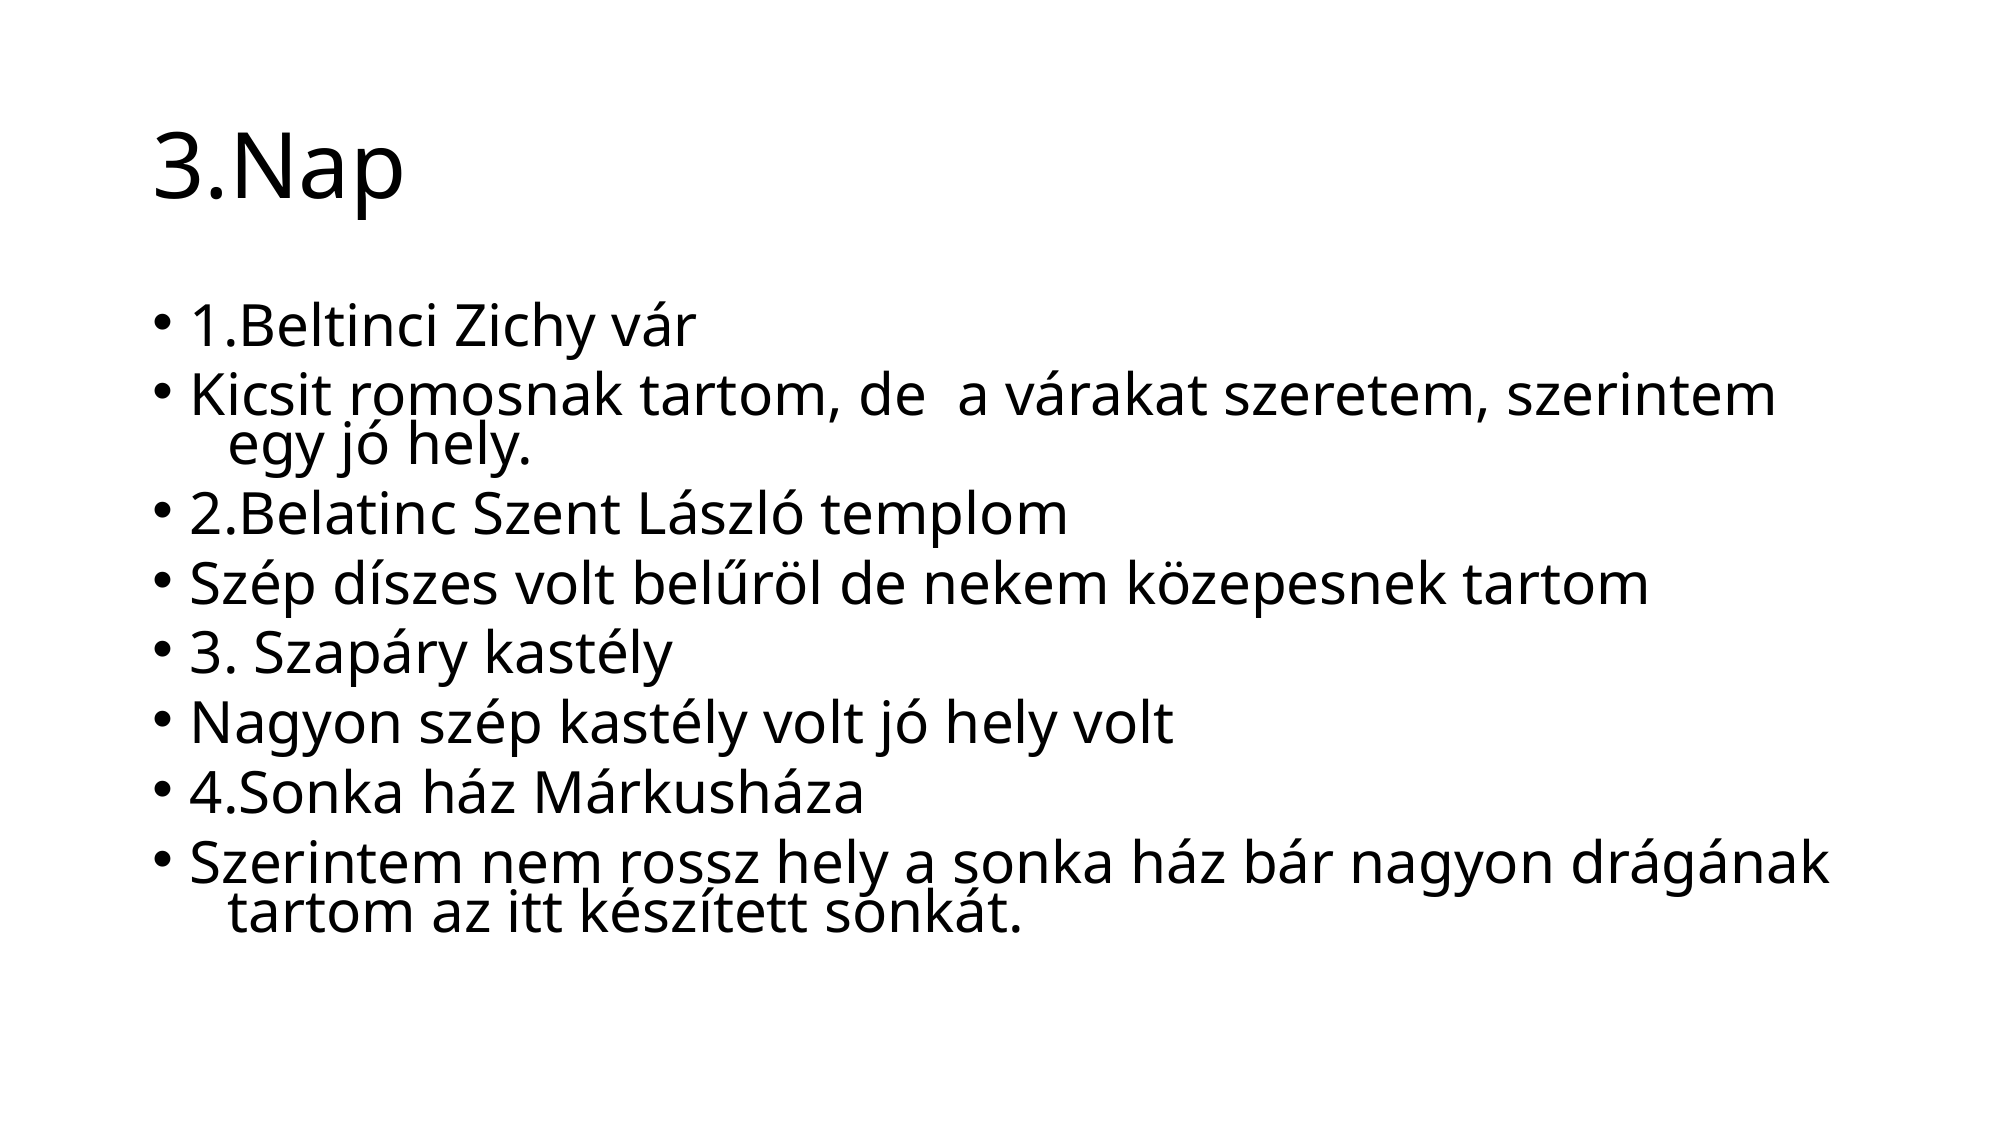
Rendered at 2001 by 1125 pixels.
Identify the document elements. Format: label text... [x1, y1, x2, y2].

title 3.Nap [137, 59, 1863, 278]
list 1.Beltinci Zichy vár Kicsit romosnak tartom, de a várakat szeretem, szerintem egy jó hely. 2.Belatinc Szent László templom Szép díszes volt belűröl de nekem közepesnek tartom 3. Szapáry kastély Nagyon szép kastély volt jó hely volt 4.Sonka ház Márkusháza Szerintem nem rossz hely a sonka ház bár nagyon drágának tartom az itt készített sonkát. [137, 299, 1863, 1014]
